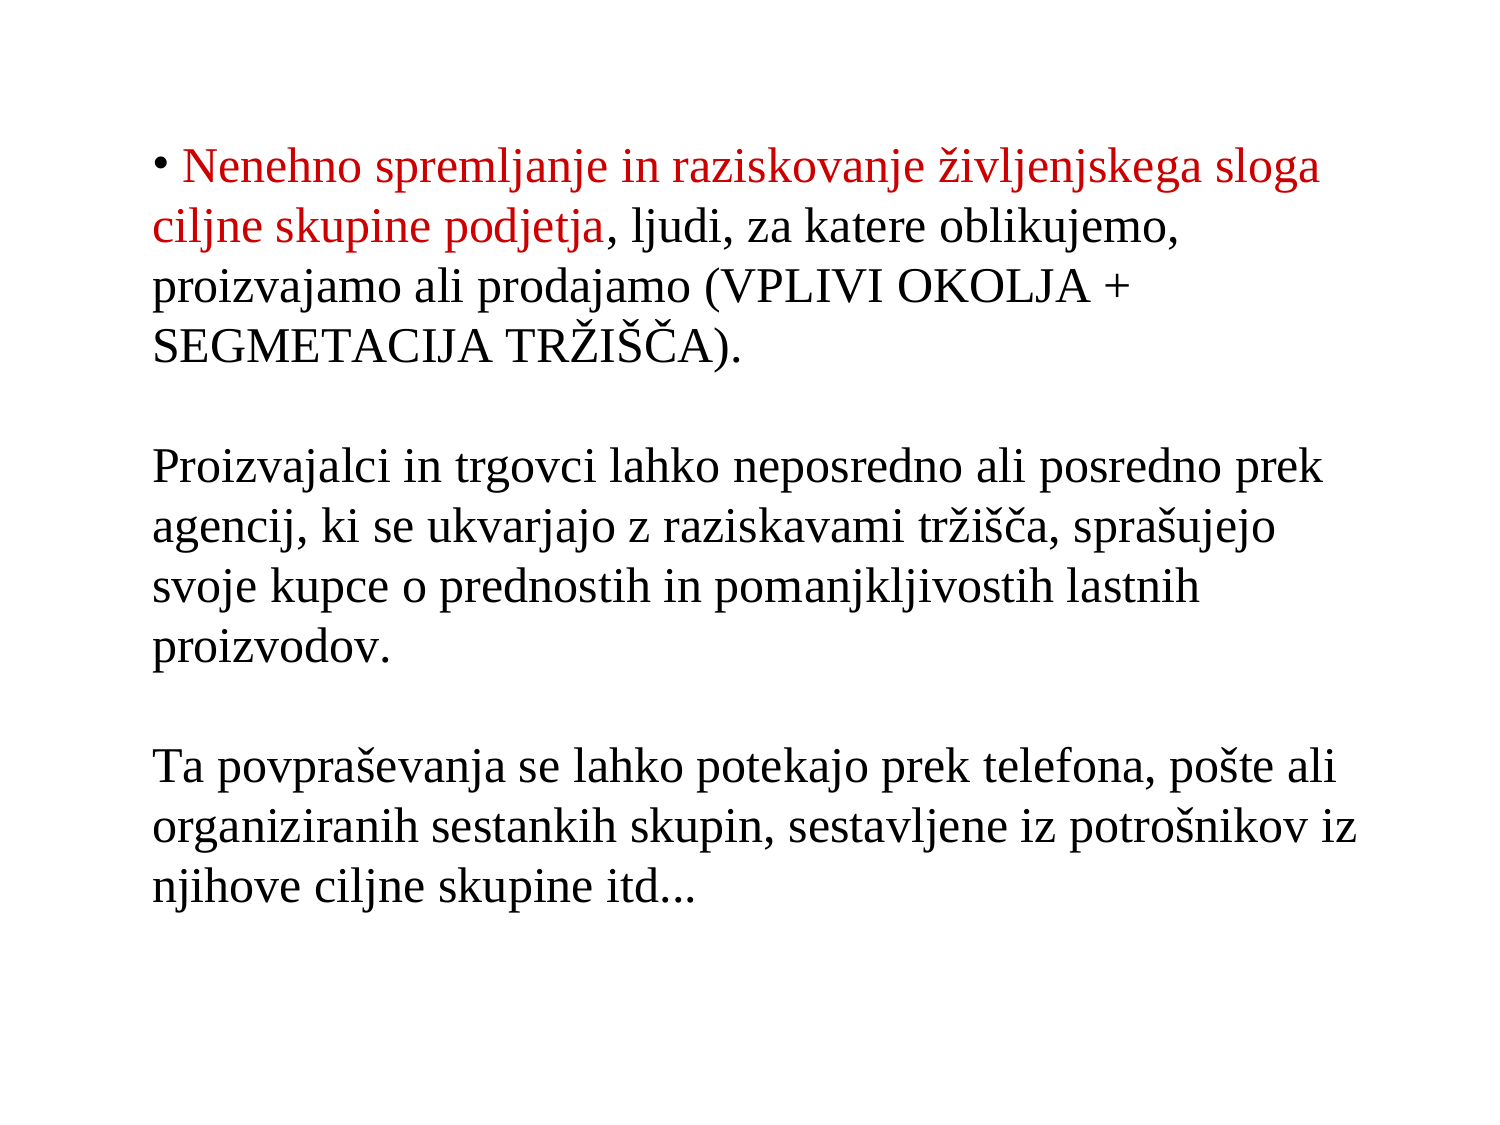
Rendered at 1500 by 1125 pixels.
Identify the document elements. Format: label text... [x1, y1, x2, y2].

text_box Nenehno spremljanje in raziskovanje življenjskega sloga ciljne skupine podjetja, ljudi, za katere oblikujemo, proizvajamo ali prodajamo (VPLIVI OKOLJA + SEGMETACIJA TRŽIŠČA). Proizvajalci in trgovci lahko neposredno ali posredno prek agencij, ki se ukvarjajo z raziskavami tržišča, sprašujejo svoje kupce o prednostih in pomanjkljivostih lastnih proizvodov. Ta povpraševanja se lahko potekajo prek telefona, pošte ali organiziranih sestankih skupin, sestavljene iz potrošnikov iz njihove ciljne skupine itd... [137, 124, 1388, 921]
